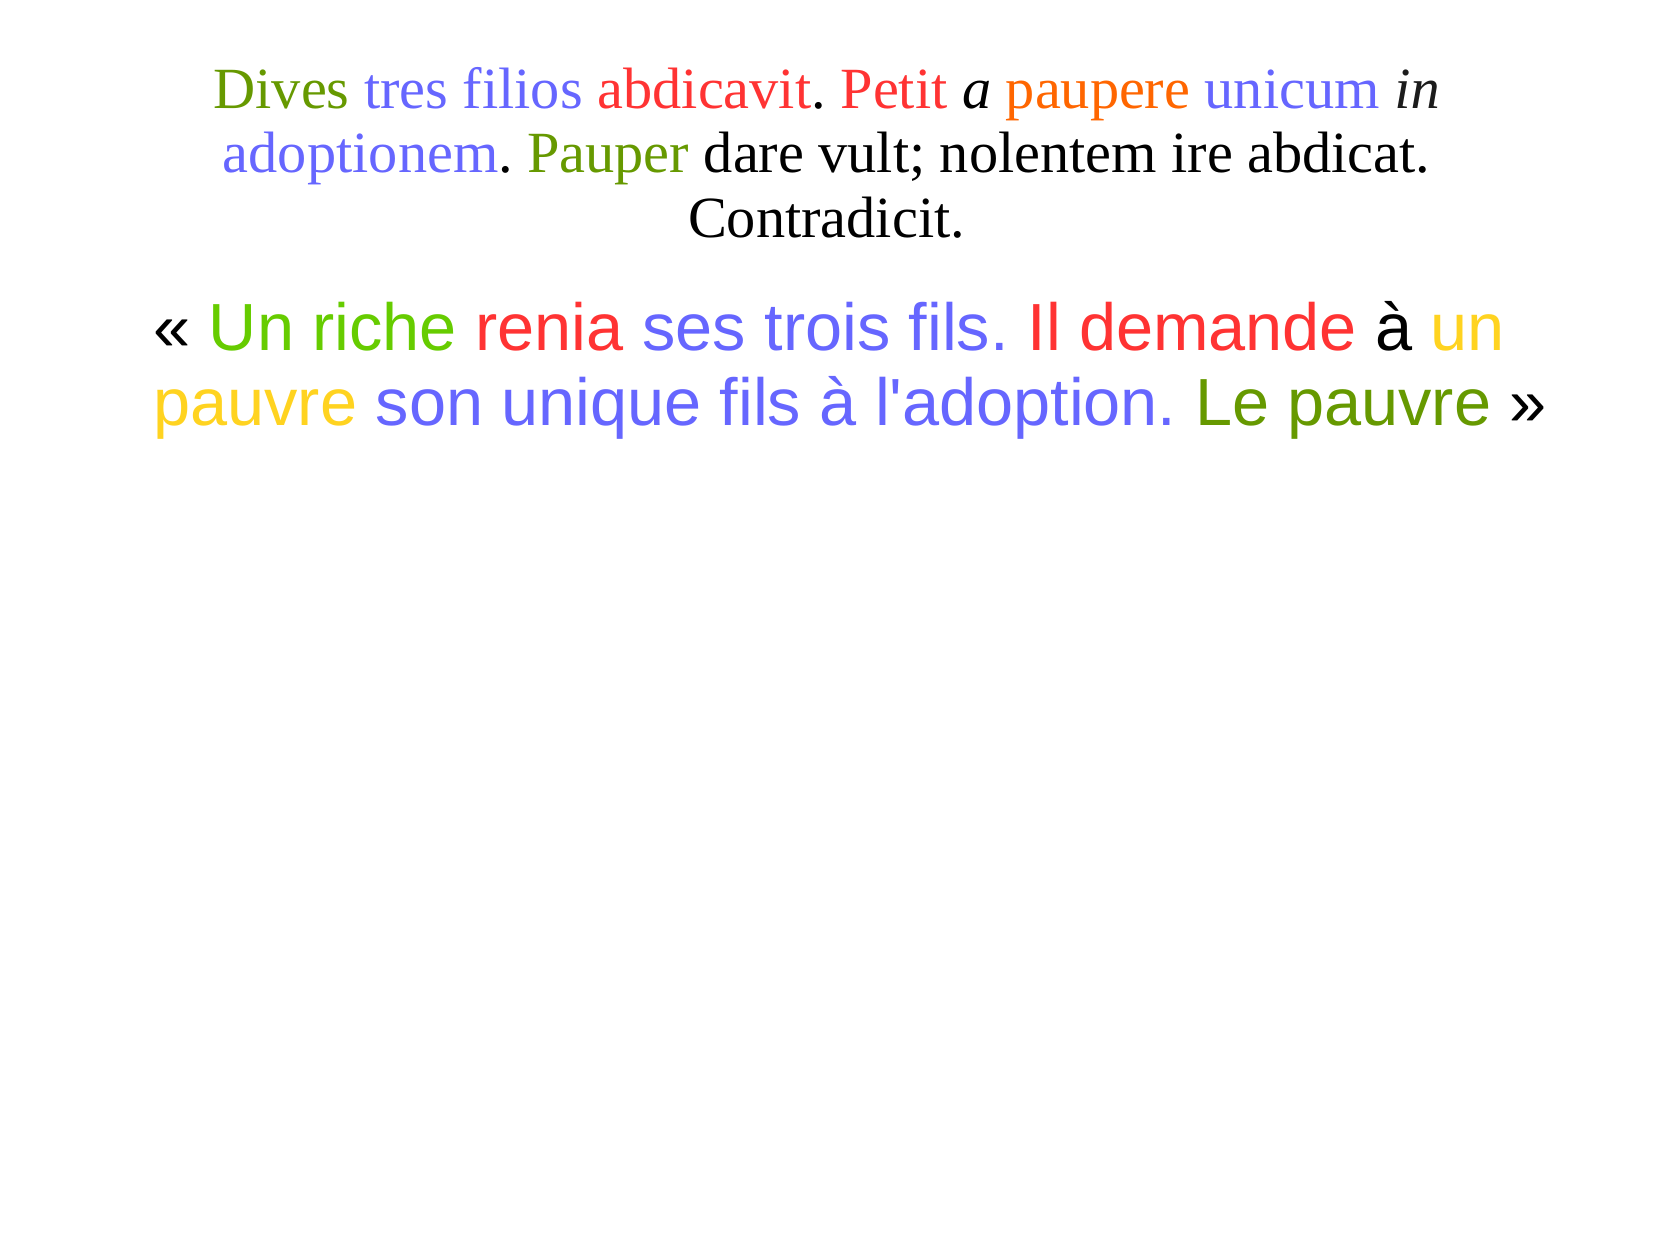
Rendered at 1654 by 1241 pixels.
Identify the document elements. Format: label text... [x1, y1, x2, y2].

title Dives tres filios abdicavit. Petit a paupere unicum in adoptionem. Pauper dare vult; nolentem ire abdicat. Contradicit. [82, 49, 1571, 257]
list « Un riche renia ses trois fils. Il demande à un pauvre son unique fils à l'adoption. Le pauvre » [82, 290, 1571, 1010]
